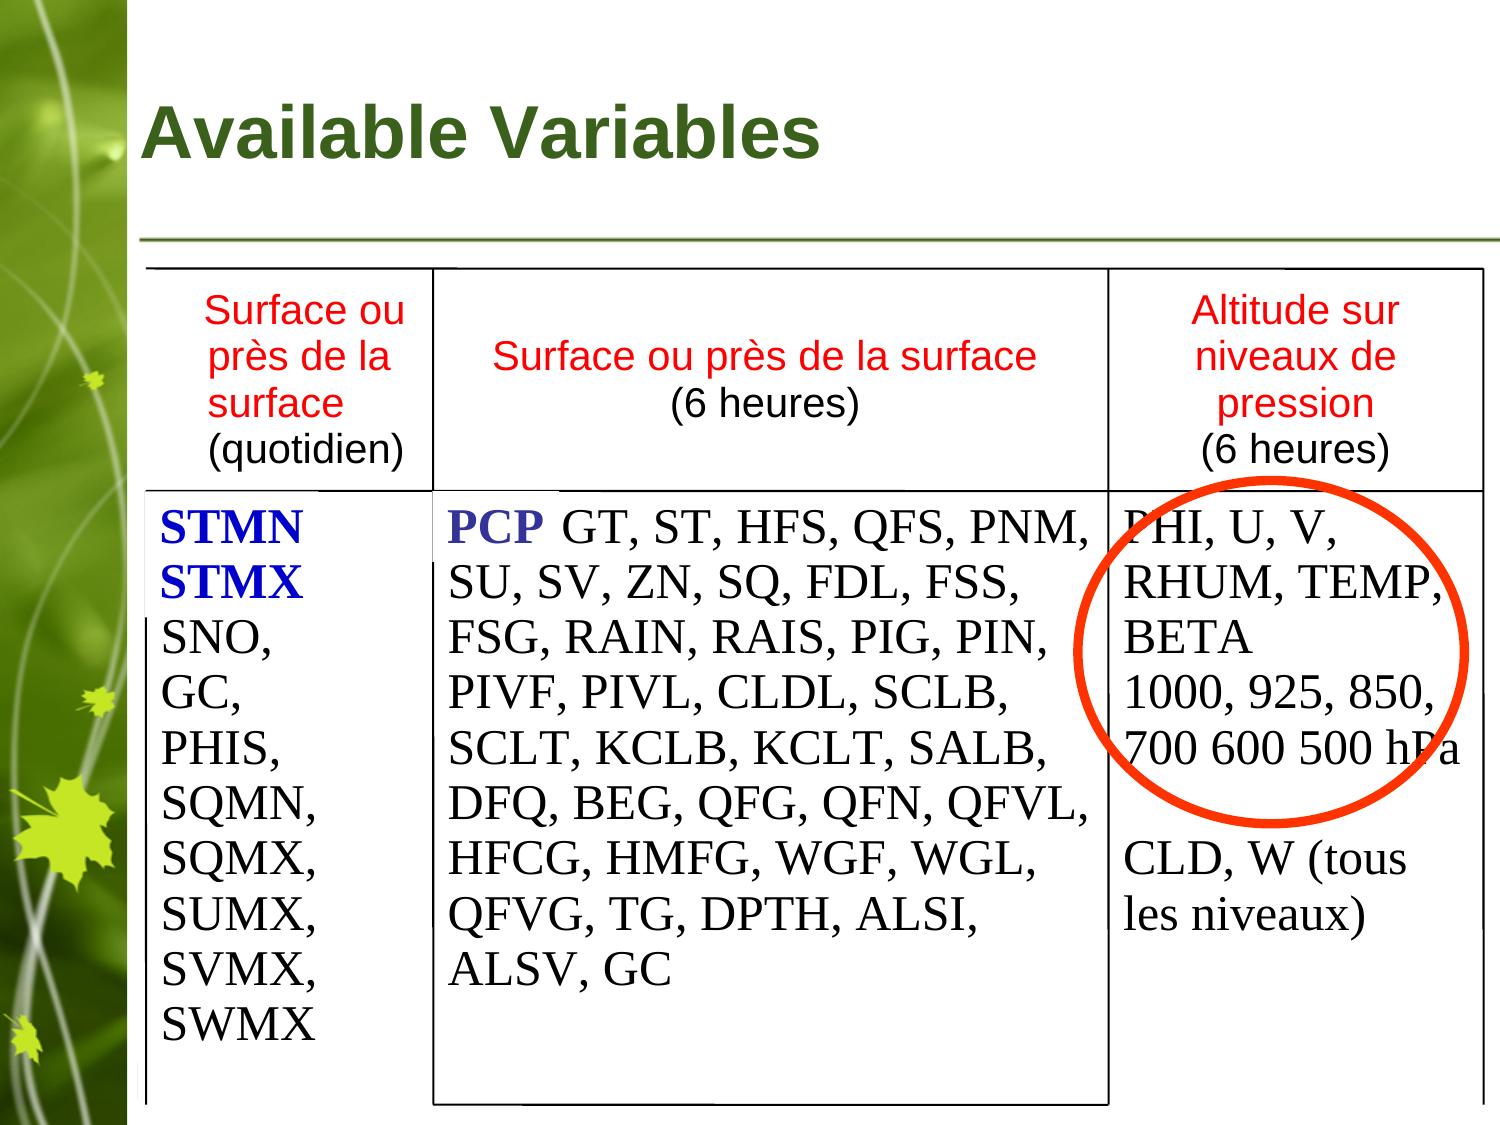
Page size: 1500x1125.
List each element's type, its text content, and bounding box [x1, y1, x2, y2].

text_box Surface ou près de la surface (quotidien) [145, 270, 432, 489]
text_box PCP, GT, ST, HFS, QFS, PNM, SU, SV, ZN, SQ, FDL, FSS, FSG, RAIN, RAIS, PIG, PIN, PIVF, PIVL, CLDL, SCLB, SCLT, KCLB, KCLT, SALB, DFQ, BEG, QFG, QFN, QFVL, HFCG, HMFG, WGF, WGL, QFVG, TG, DPTH, ALSI, ALSV, GC [435, 492, 1107, 1103]
picture [0, 0, 1500, 1125]
text_box STMN, STMX, SNO, GC, PHIS, SQMN, SQMX, SUMX, SVMX, SWMX [147, 492, 432, 1105]
text_box Surface ou près de la surface (6 heures) [435, 270, 1107, 490]
text_box Altitude sur niveaux de pression (6 heures) [1110, 270, 1482, 490]
text_box PCP [432, 491, 560, 562]
text_box PHI, U, V, RHUM, TEMP, BETA 1000, 925, 850, 700 600 500 hPa CLD, W (tous les niveaux) [1110, 493, 1459, 819]
text_box PHI, U, V, RHUM, TEMP, BETA 1000, 925, 850, 700 600 500 hPa CLD, W (tous les niveaux) [1110, 493, 1183, 548]
text_box STMN STMX [144, 491, 319, 618]
text_box PHI, U, V, RHUM, TEMP, BETA 1000, 925, 850, 700 600 500 hPa CLD, W (tous les niveaux) [1110, 493, 1482, 1105]
title Available Variables [125, 45, 1463, 221]
